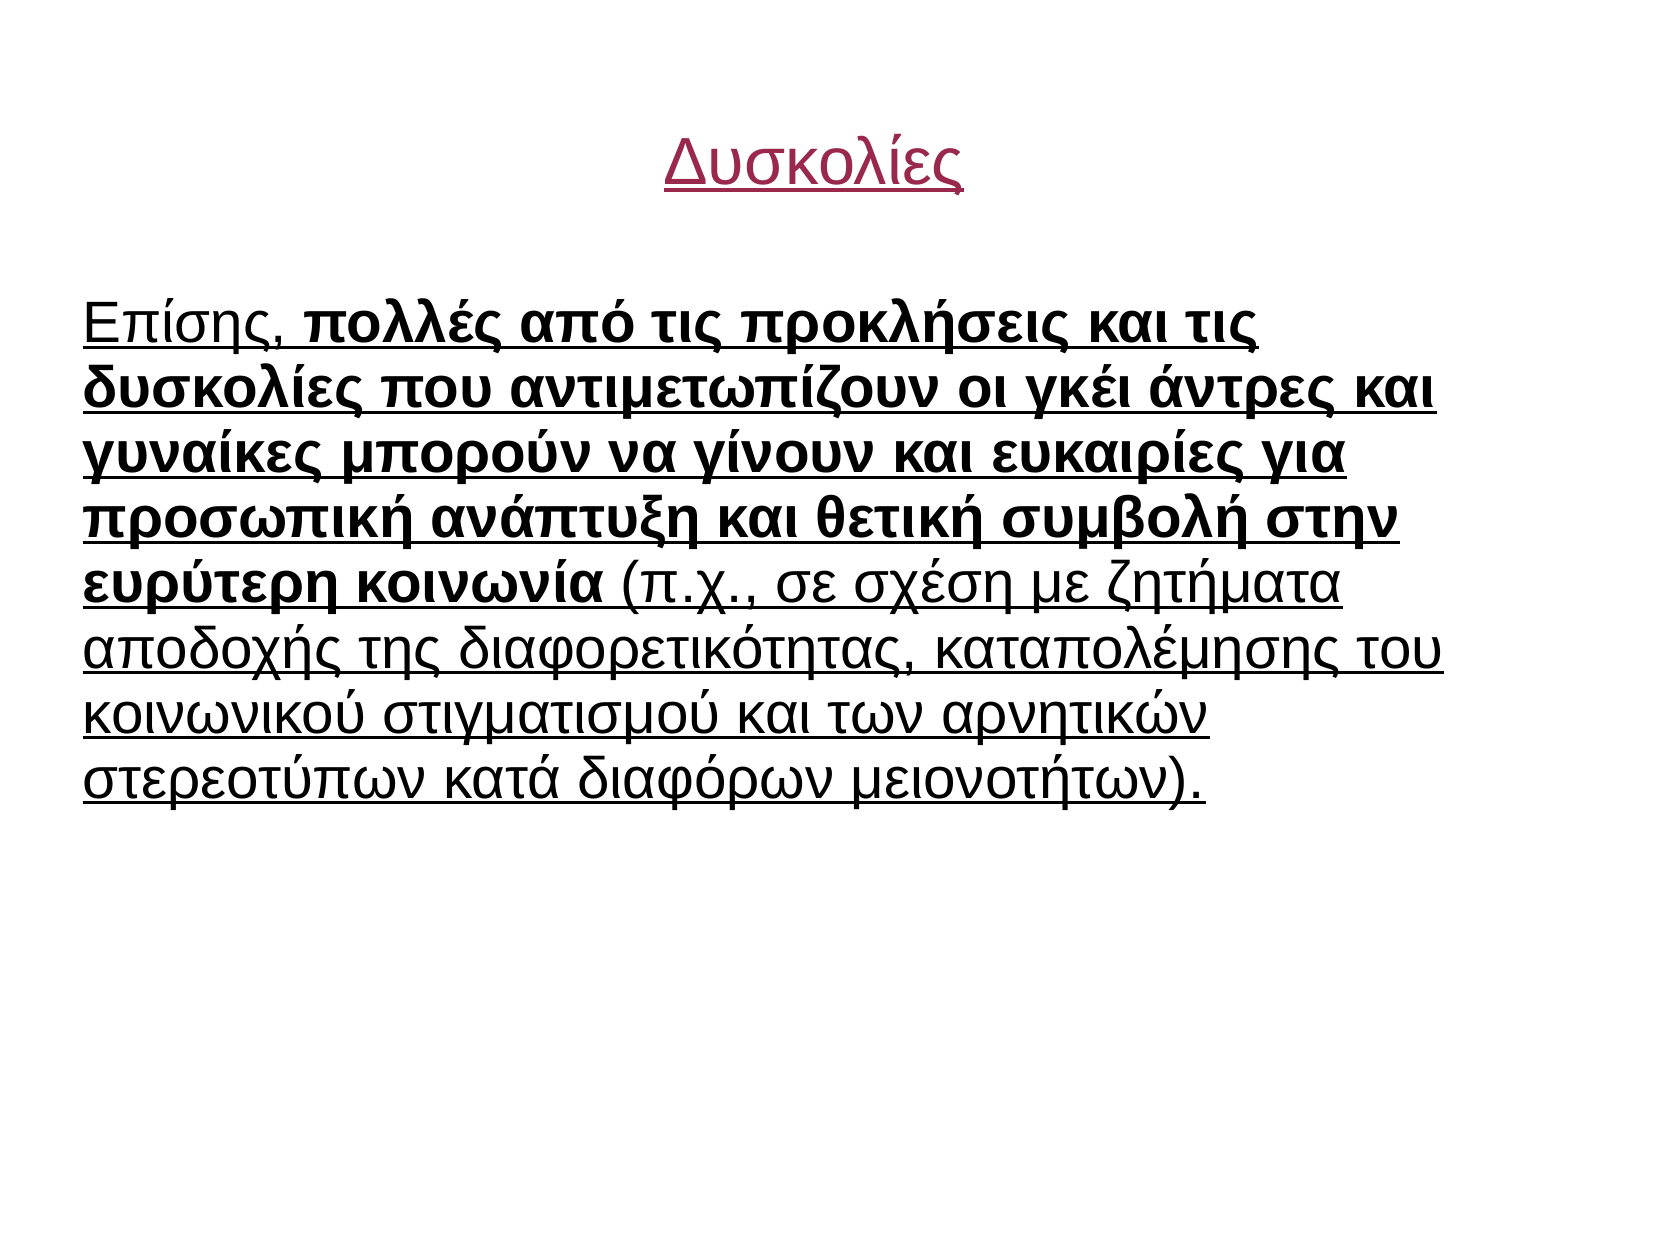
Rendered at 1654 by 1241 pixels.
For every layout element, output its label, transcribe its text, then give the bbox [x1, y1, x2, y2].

title Δυσκολίες [82, 49, 1571, 257]
list Επίσης, πολλές από τις προκλήσεις και τις δυσκολίες που αντιμετωπίζουν οι γκέι άντρες και γυναίκες μπορούν να γίνουν και ευκαιρίες για προσωπική ανάπτυξη και θετική συμβολή στην ευρύτερη κοινωνία (π.χ., σε σχέση με ζητήματα αποδοχής της διαφορετικότητας, καταπολέμησης του κοινωνικού στιγματισμού και των αρνητικών στερεοτύπων κατά διαφόρων μειονοτήτων). [82, 290, 1538, 1134]
